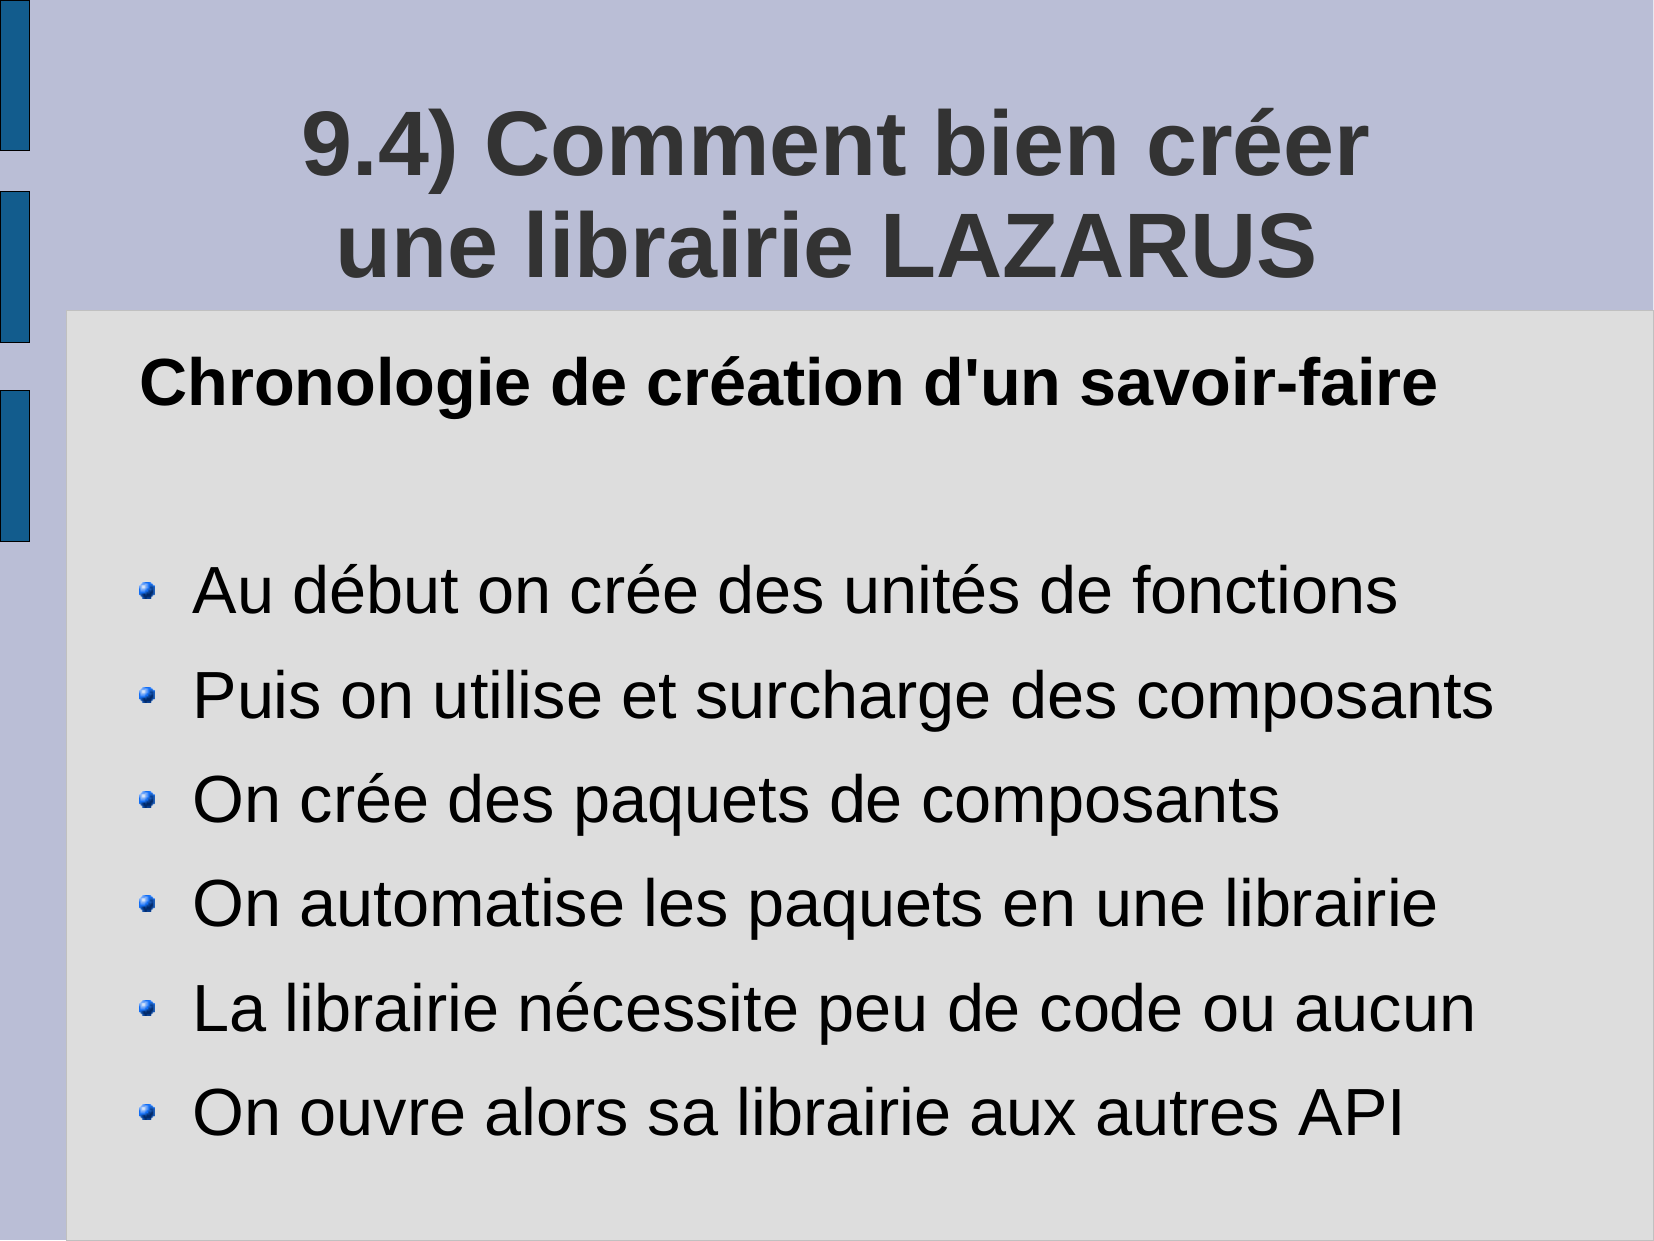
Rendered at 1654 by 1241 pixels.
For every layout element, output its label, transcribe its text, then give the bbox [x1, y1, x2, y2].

title 9.4) Comment bien créer une librairie LAZARUS [121, 91, 1534, 299]
list Chronologie de création d'un savoir-faire Au début on crée des unités de fonctions Puis on utilise et surcharge des composants On crée des paquets de composants On automatise les paquets en une librairie La librairie nécessite peu de code ou aucun On ouvre alors sa librairie aux autres API [121, 344, 1534, 1150]
